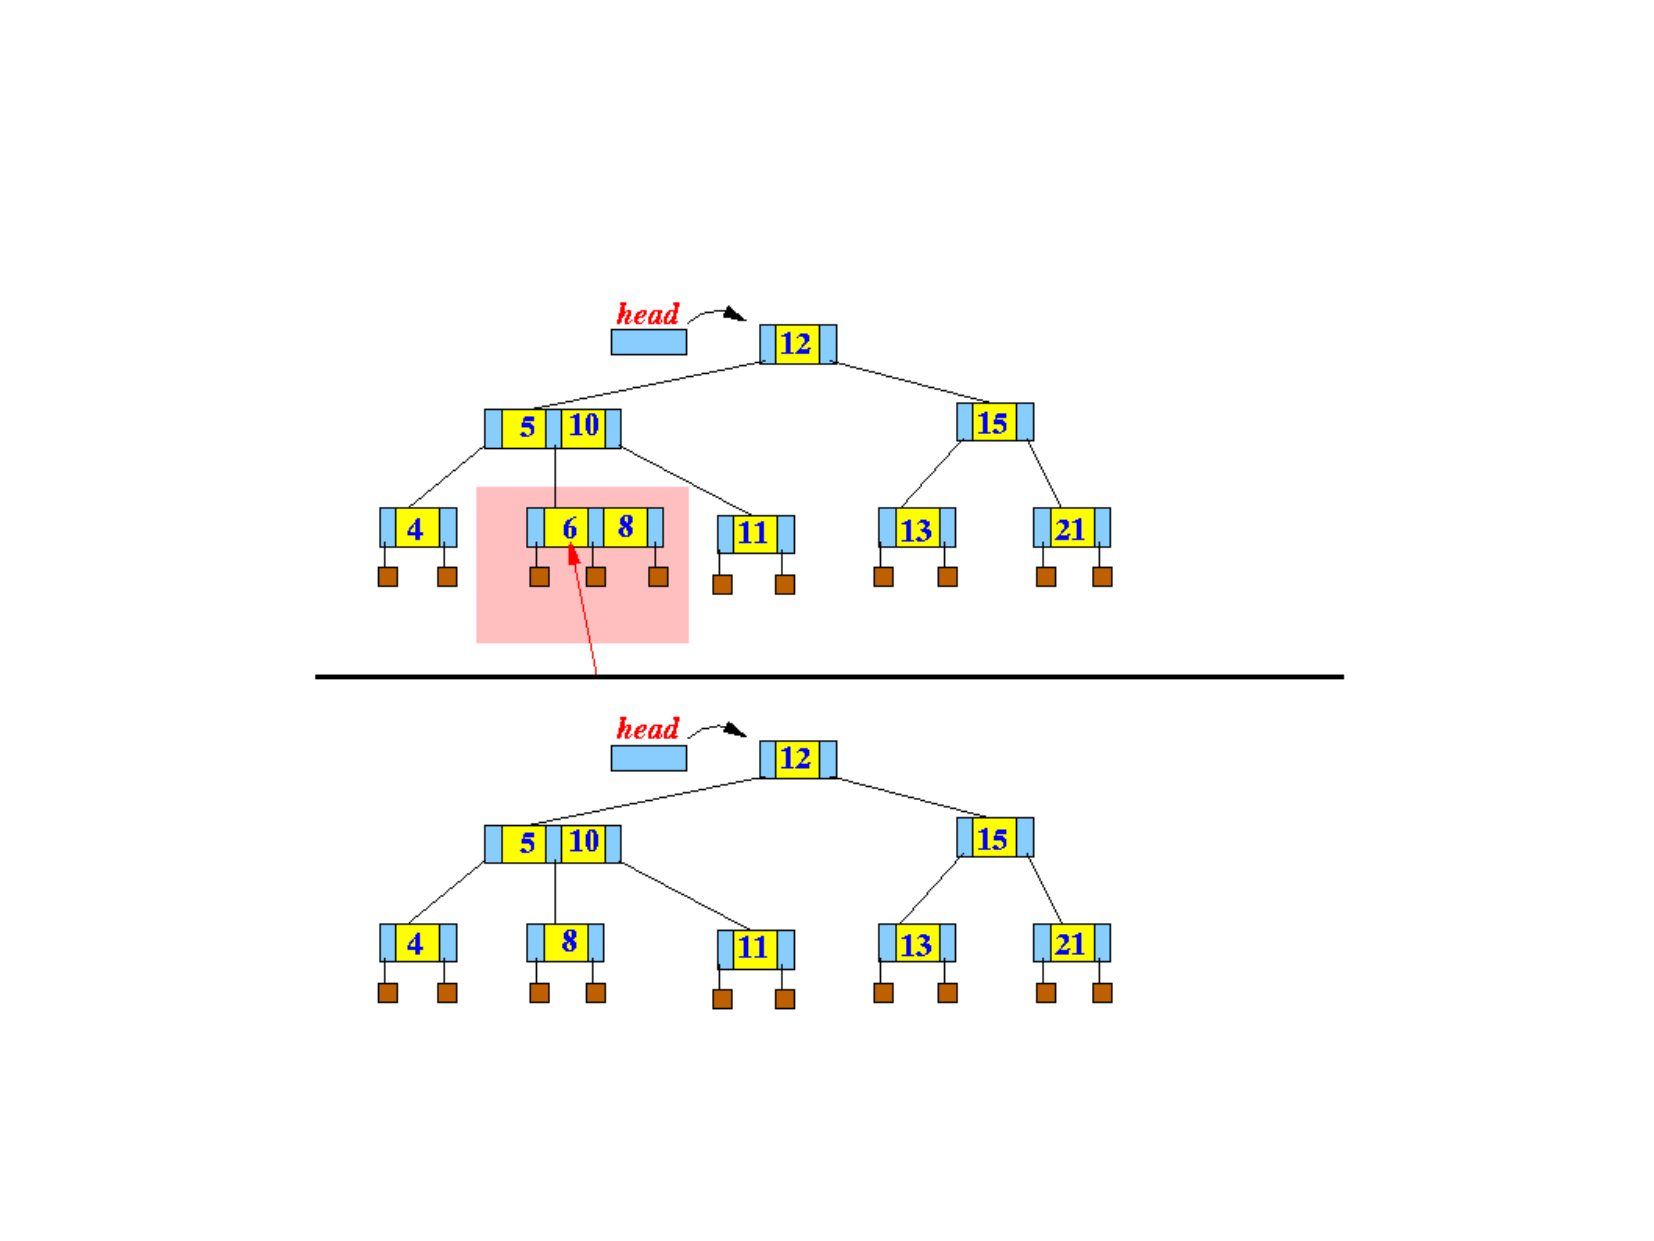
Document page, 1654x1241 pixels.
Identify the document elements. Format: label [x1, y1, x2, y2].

picture [242, 290, 1385, 1030]
